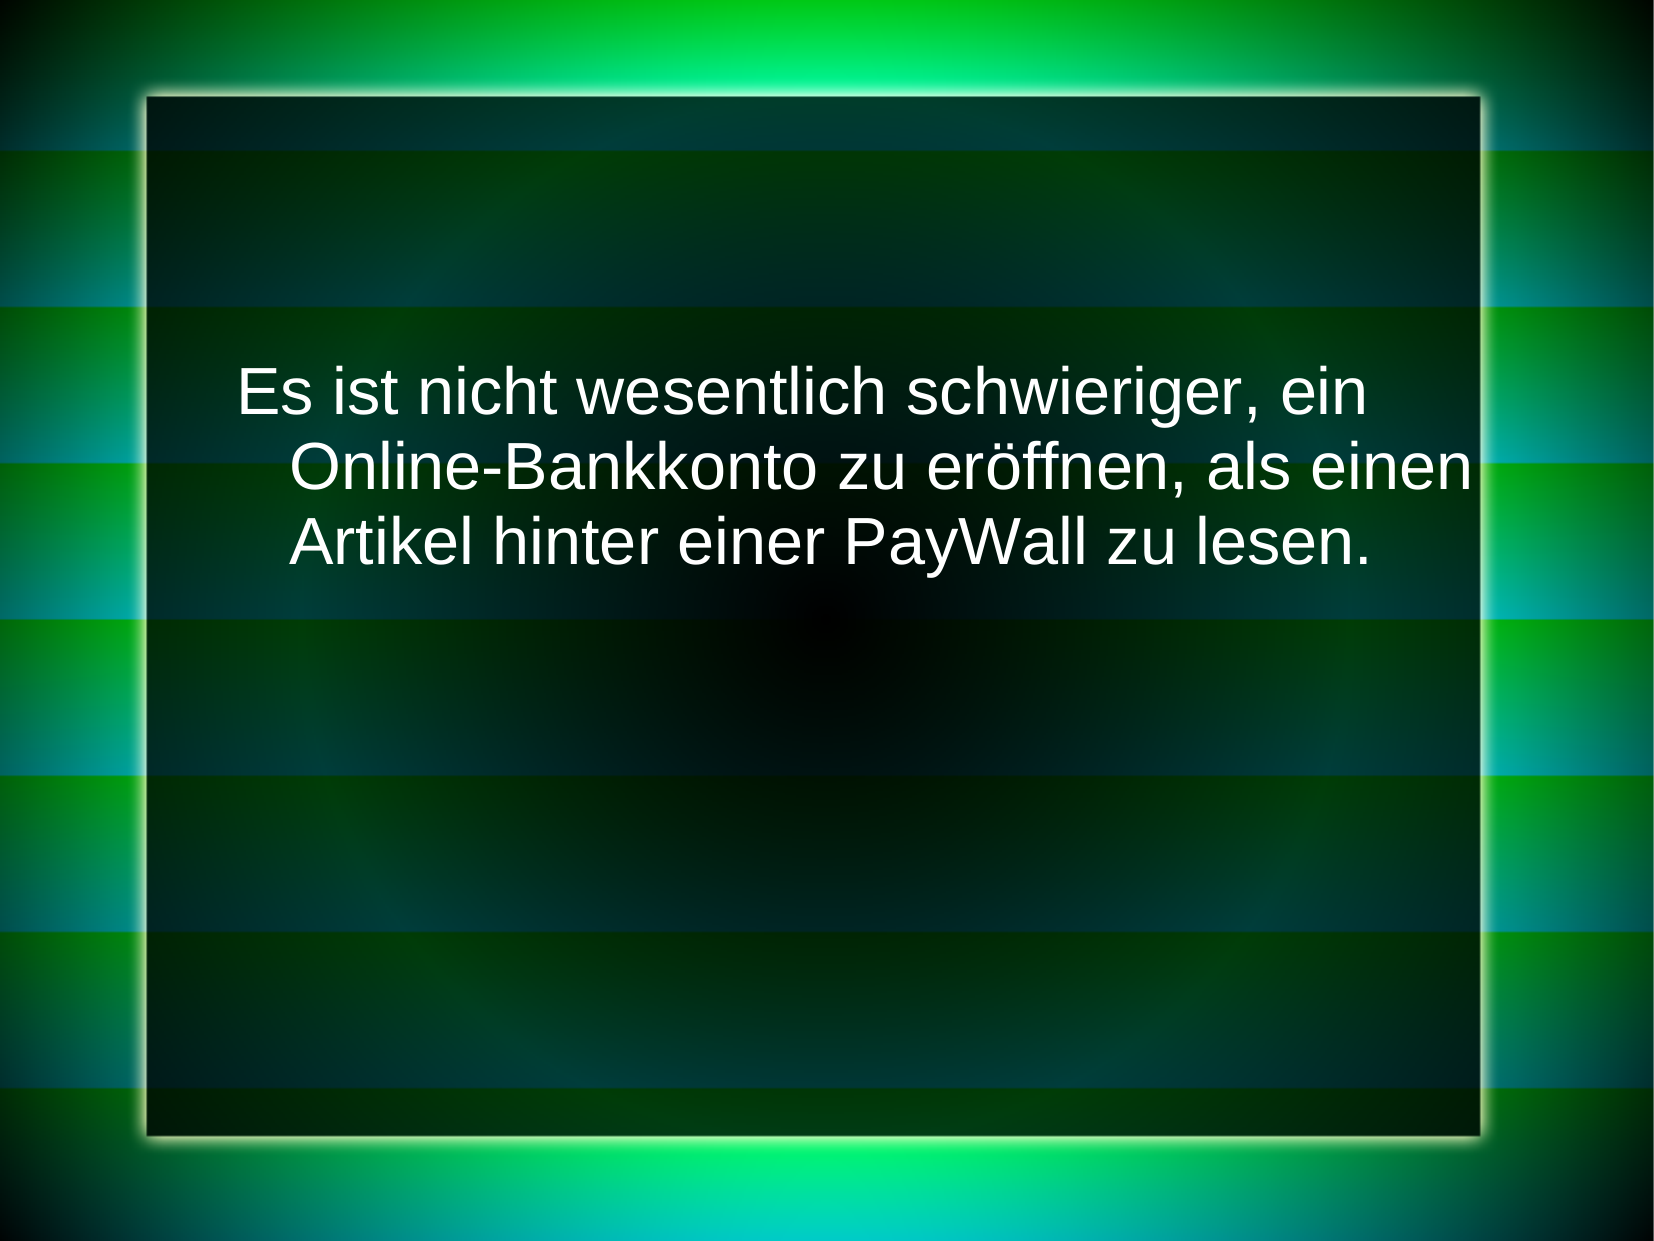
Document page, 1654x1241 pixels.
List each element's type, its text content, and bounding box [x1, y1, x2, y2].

picture [0, 0, 1654, 1241]
list Es ist nicht wesentlich schwieriger, ein Online-Bankkonto zu eröffnen, als einen Artikel hinter einer PayWall zu lesen. [147, 354, 1477, 1109]
